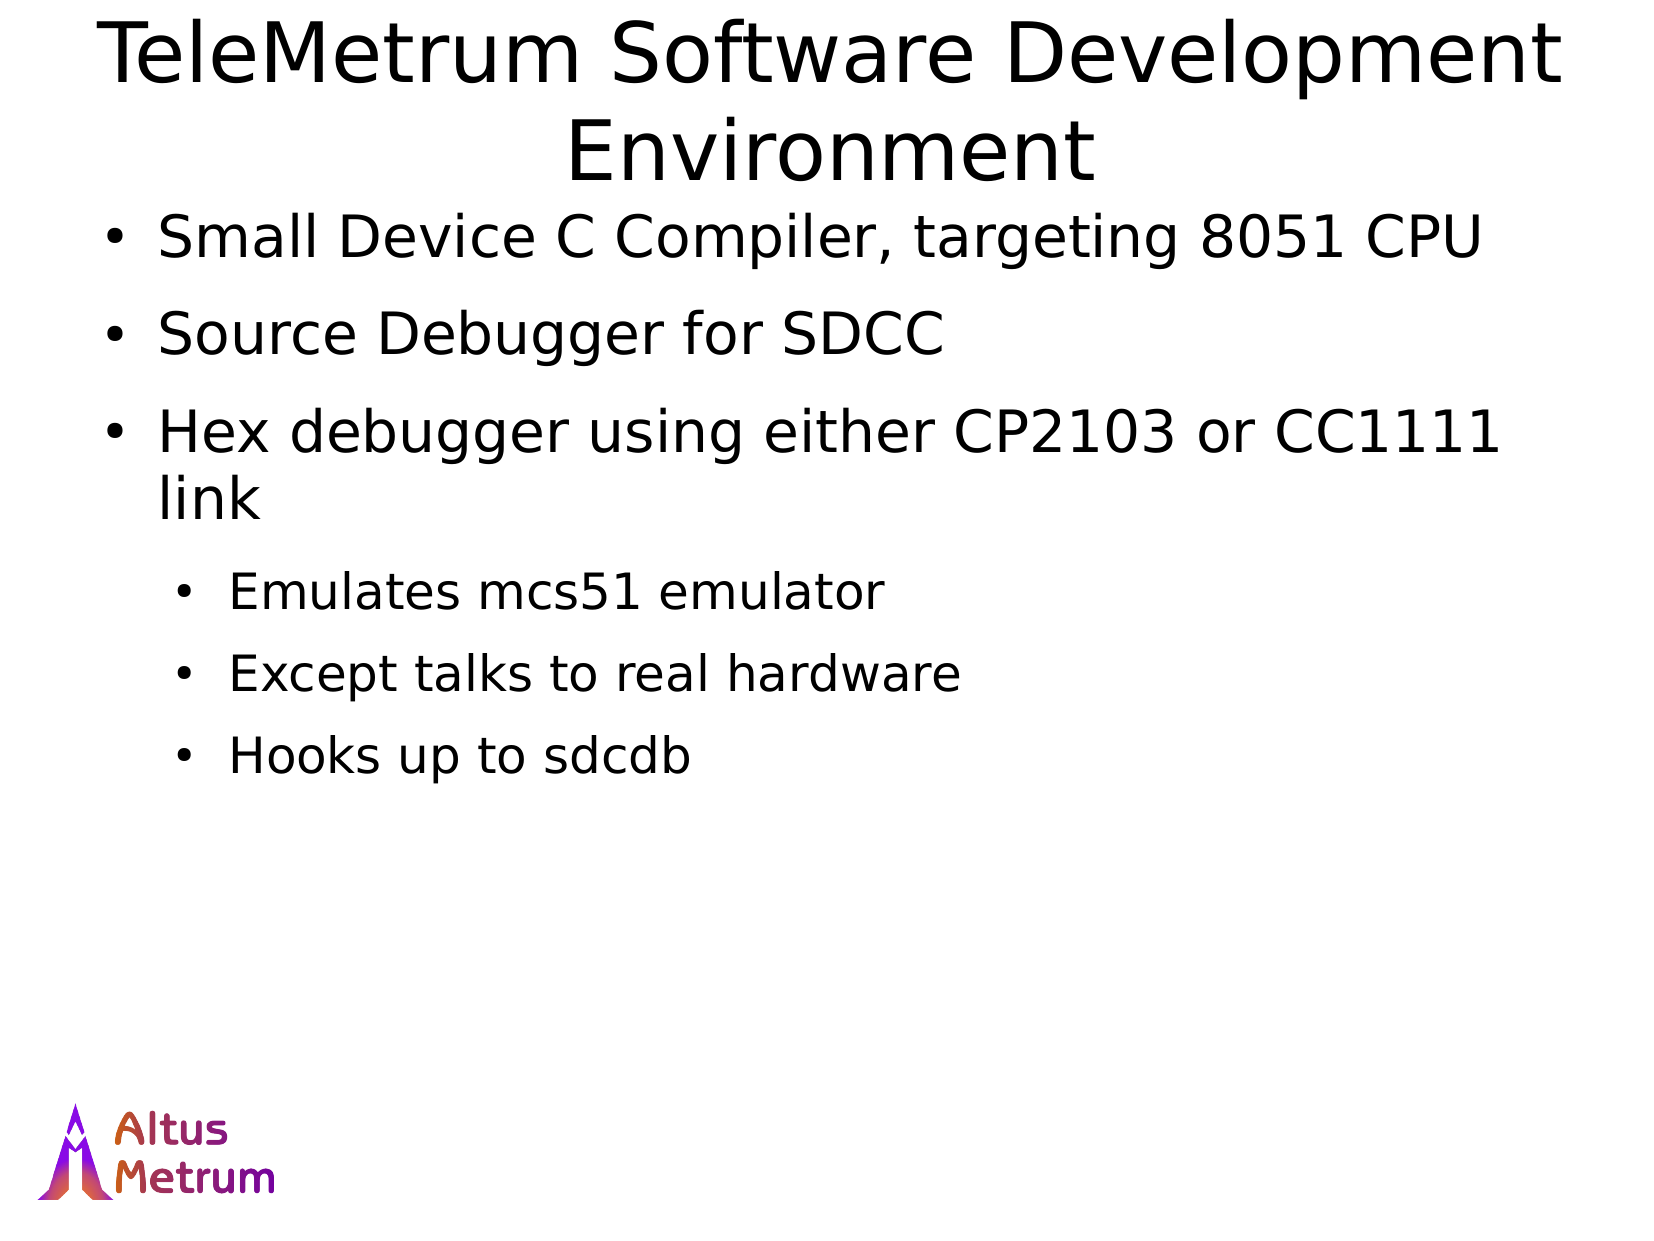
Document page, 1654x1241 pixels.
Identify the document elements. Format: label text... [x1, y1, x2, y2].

title TeleMetrum Software Development Environment [86, 5, 1576, 200]
list Small Device C Compiler, targeting 8051 CPU Source Debugger for SDCC Hex debugger using either CP2103 or CC1111 link Emulates mcs51 emulator Except talks to real hardware Hooks up to sdcdb [86, 203, 1576, 1023]
picture [37, 1103, 274, 1200]
